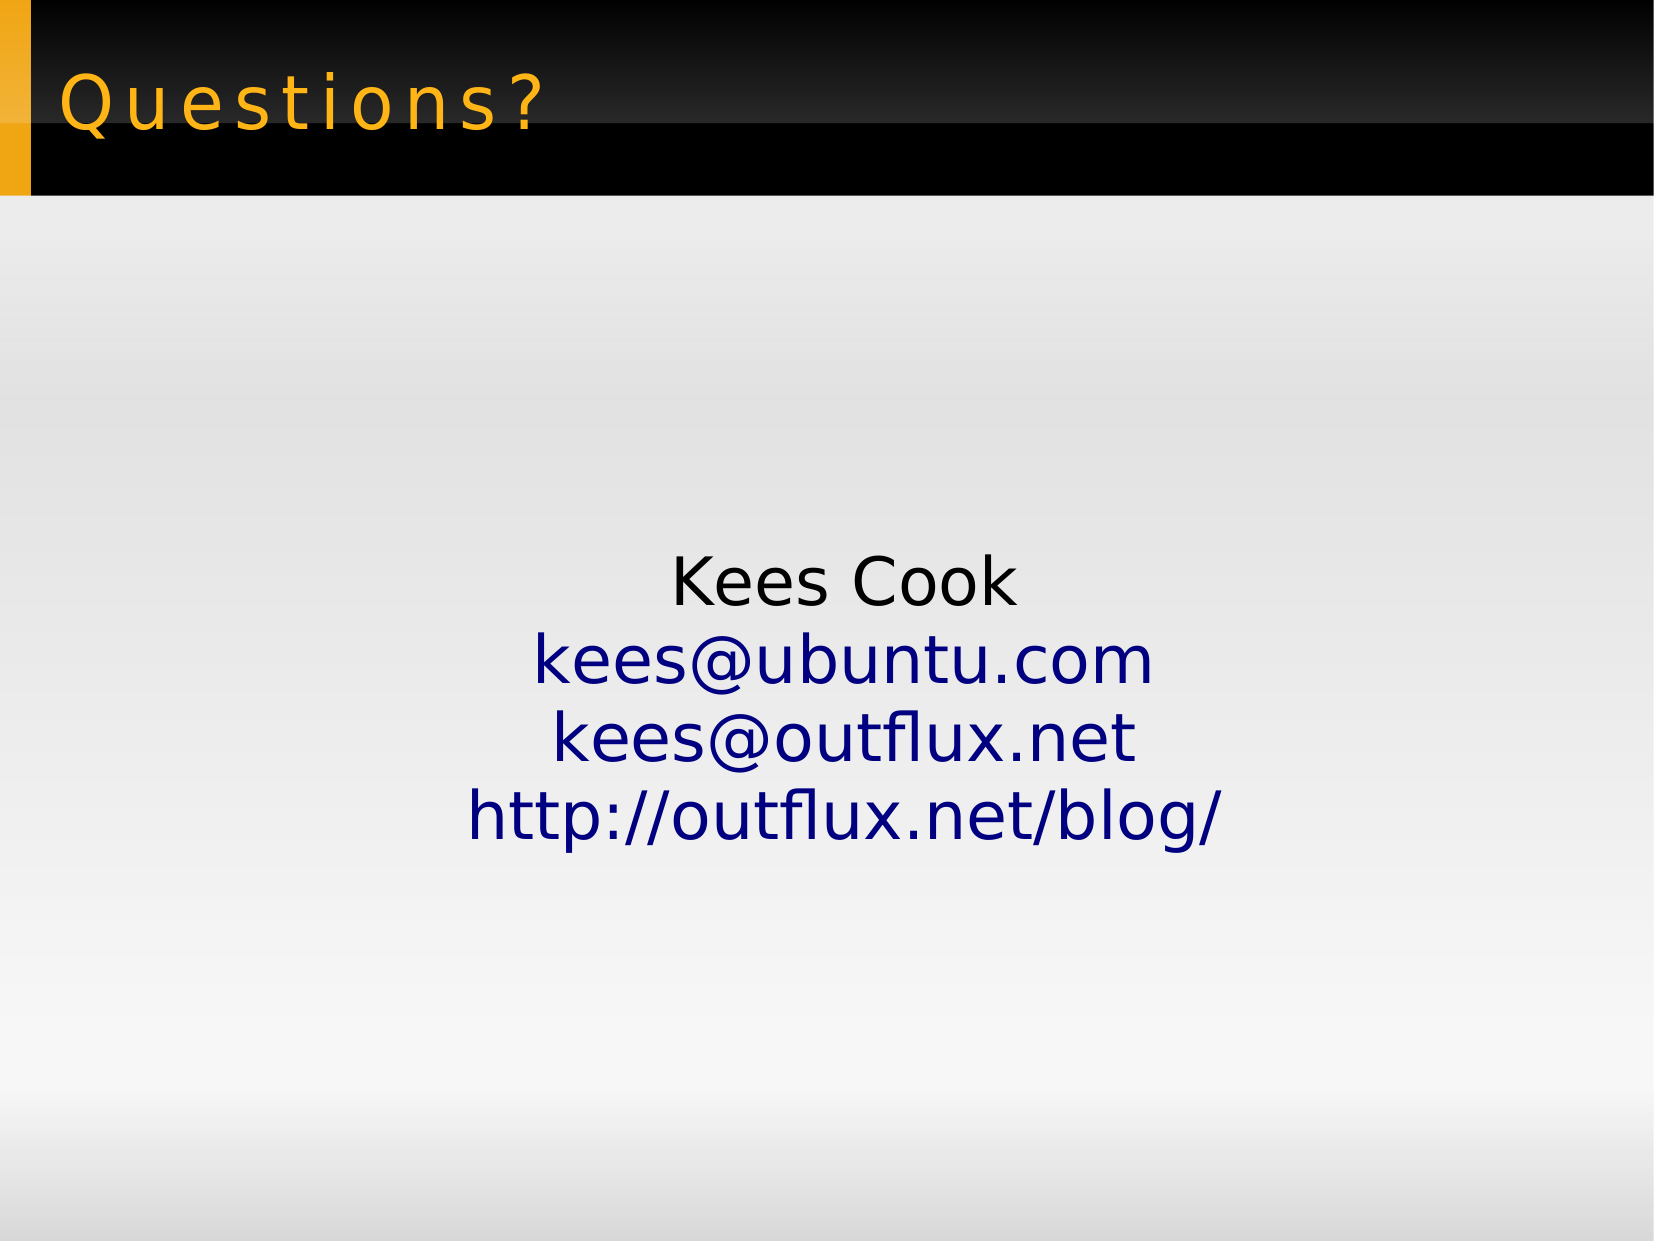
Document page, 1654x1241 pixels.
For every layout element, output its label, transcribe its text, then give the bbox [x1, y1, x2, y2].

picture [0, 0, 1654, 1241]
subtitle Kees Cook kees@ubuntu.com kees@outflux.net http://outflux.net/blog/ [82, 297, 1571, 1102]
title Questions? [59, 29, 1270, 178]
